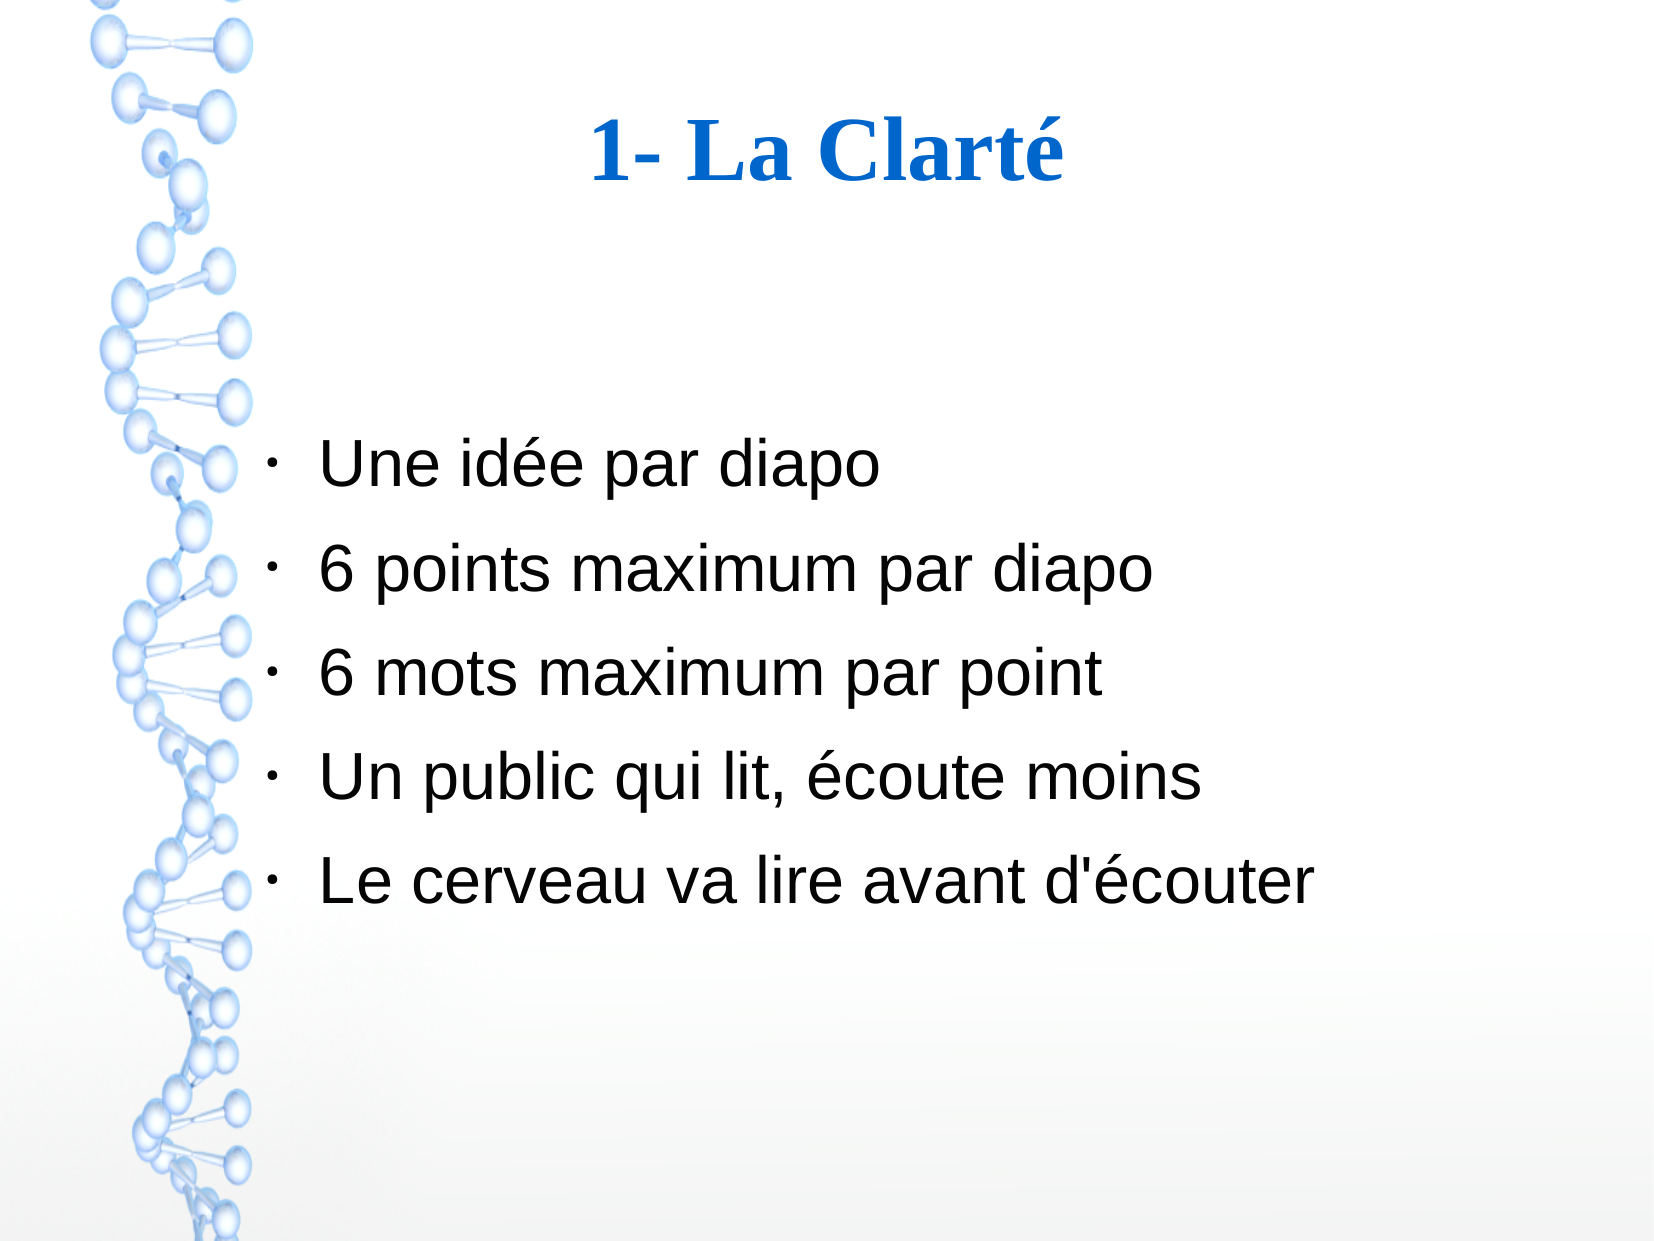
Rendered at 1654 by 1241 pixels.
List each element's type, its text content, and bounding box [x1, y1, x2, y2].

picture [0, 0, 1654, 1241]
list Une idée par diapo 6 points maximum par diapo 6 mots maximum par point Un public qui lit, écoute moins Le cerveau va lire avant d'écouter [248, 426, 1654, 1146]
title 1- La Clarté [162, 47, 1492, 252]
